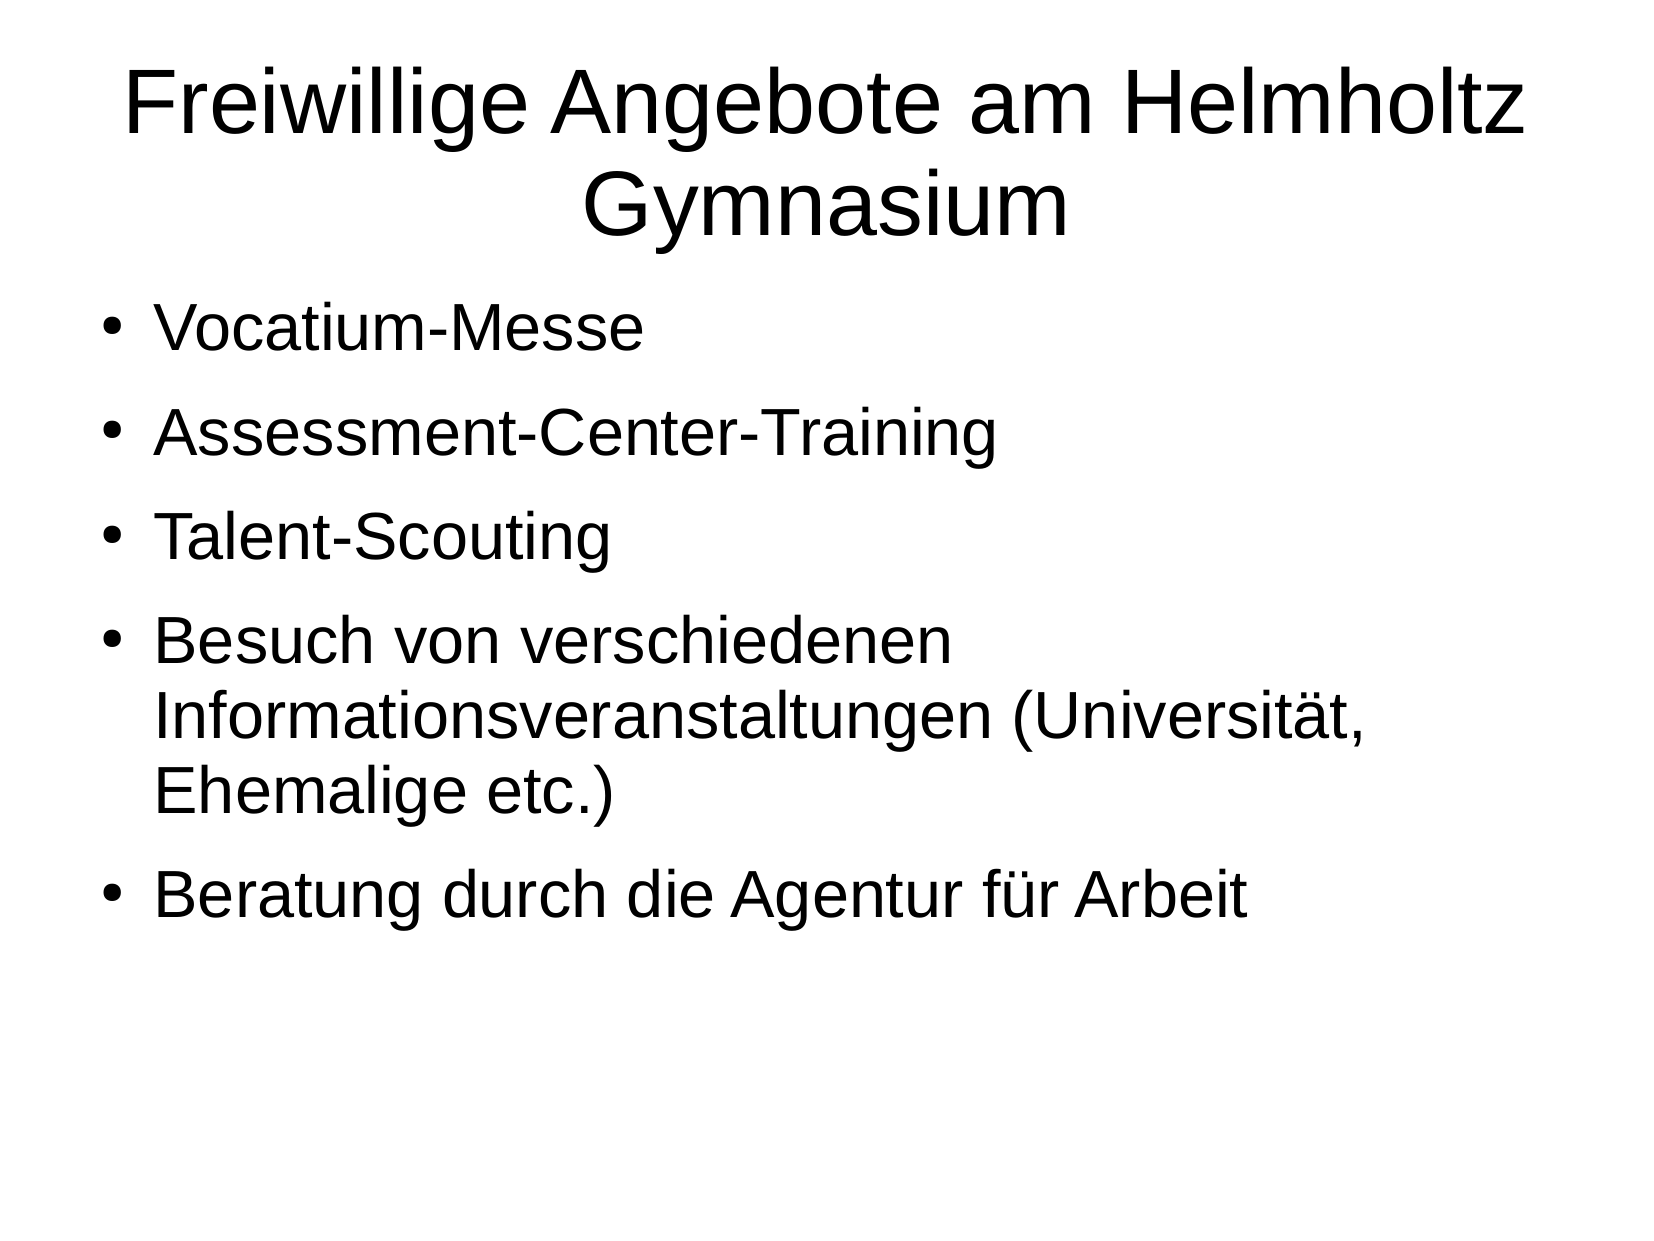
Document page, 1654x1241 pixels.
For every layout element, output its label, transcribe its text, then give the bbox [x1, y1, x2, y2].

title Freiwillige Angebote am Helmholtz Gymnasium [82, 49, 1571, 257]
list Vocatium-Messe Assessment-Center-Training Talent-Scouting Besuch von verschiedenen Informationsveranstaltungen (Universität, Ehemalige etc.) Beratung durch die Agentur für Arbeit [82, 290, 1571, 1010]
